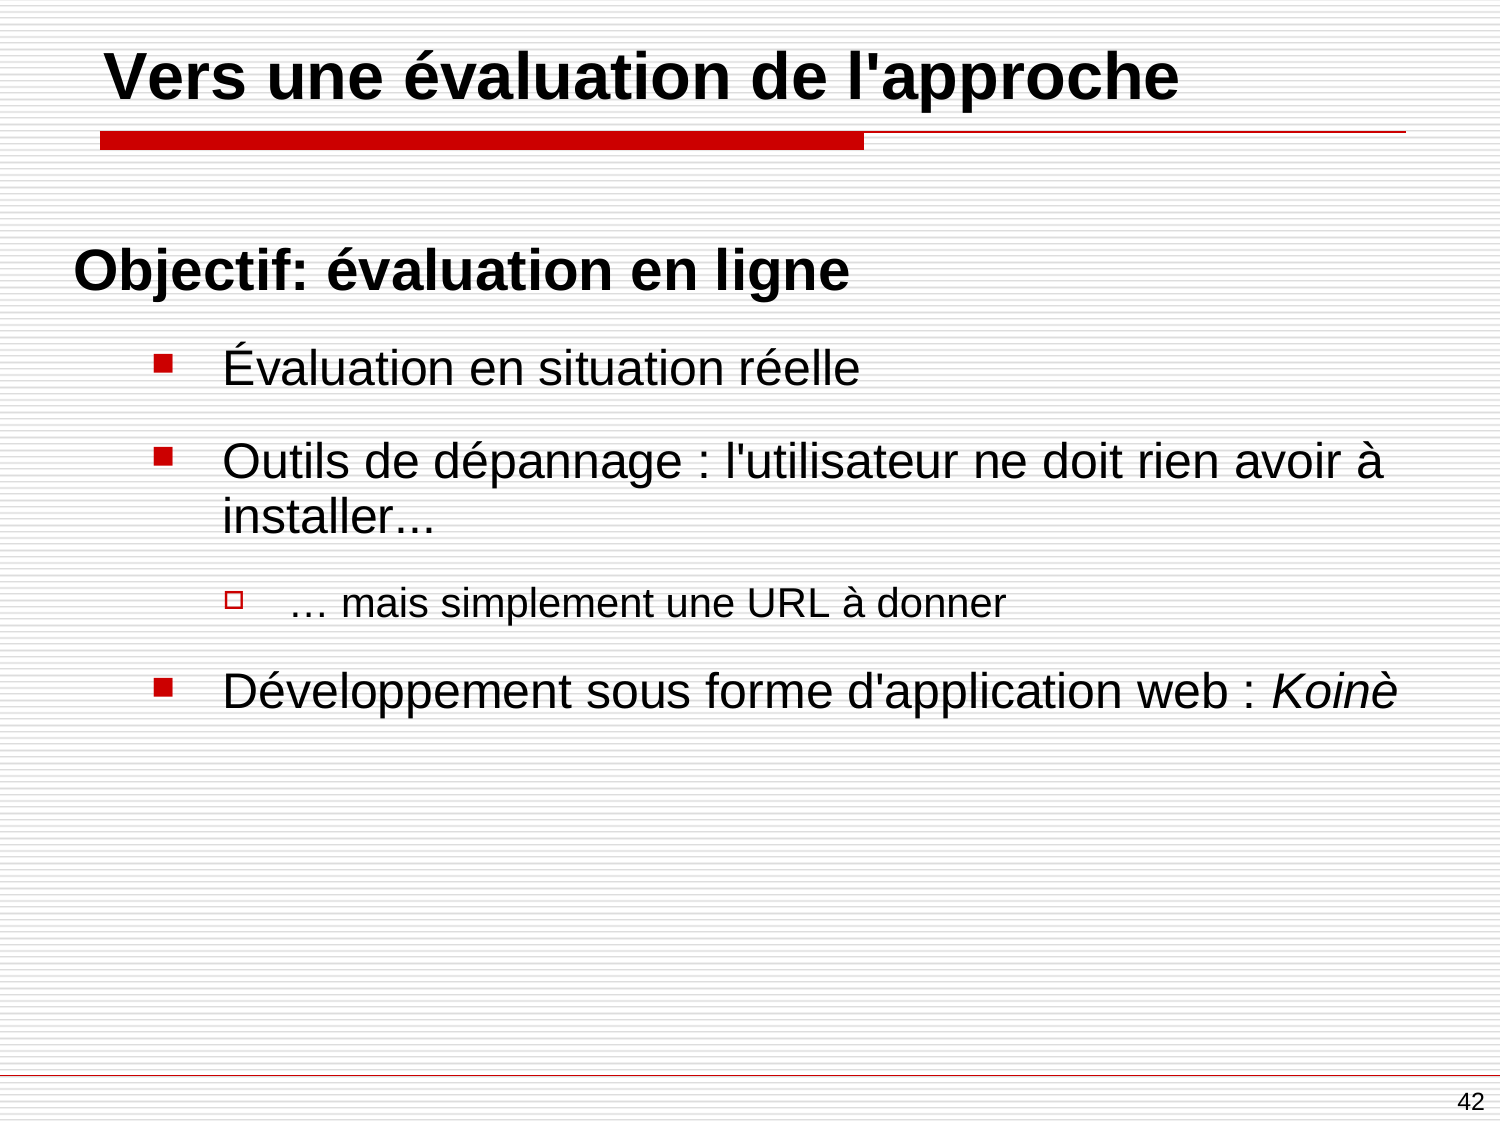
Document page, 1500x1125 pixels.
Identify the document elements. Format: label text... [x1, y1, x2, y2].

picture [0, 1076, 1500, 1125]
picture [0, 0, 1500, 1075]
list Objectif: évaluation en ligne Évaluation en situation réelle Outils de dépannage : l'utilisateur ne doit rien avoir à installer... … mais simplement une URL à donner Développement sous forme d'application web : Koinè [59, 230, 1447, 999]
title Vers une évaluation de l'approche [88, 31, 1477, 122]
